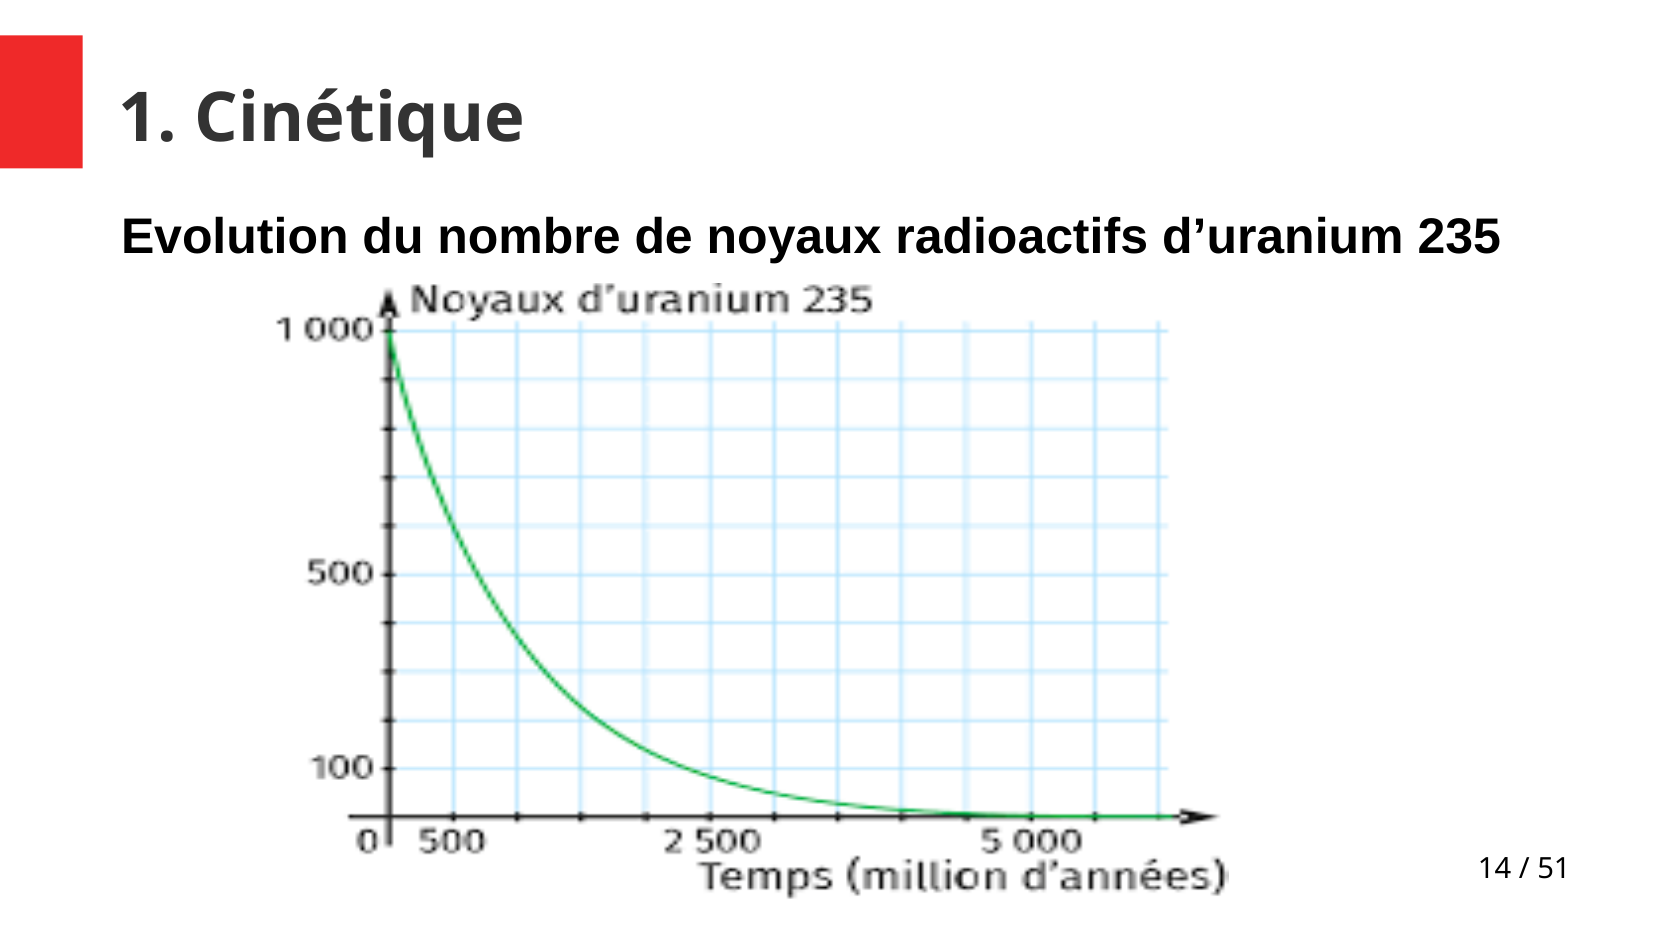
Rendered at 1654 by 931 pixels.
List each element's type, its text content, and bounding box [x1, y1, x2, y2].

picture [271, 328, 1229, 902]
title 1. Cinétique [118, 37, 1571, 193]
text_box Evolution du nombre de noyaux radioactifs d’uranium 235 [106, 200, 1548, 328]
